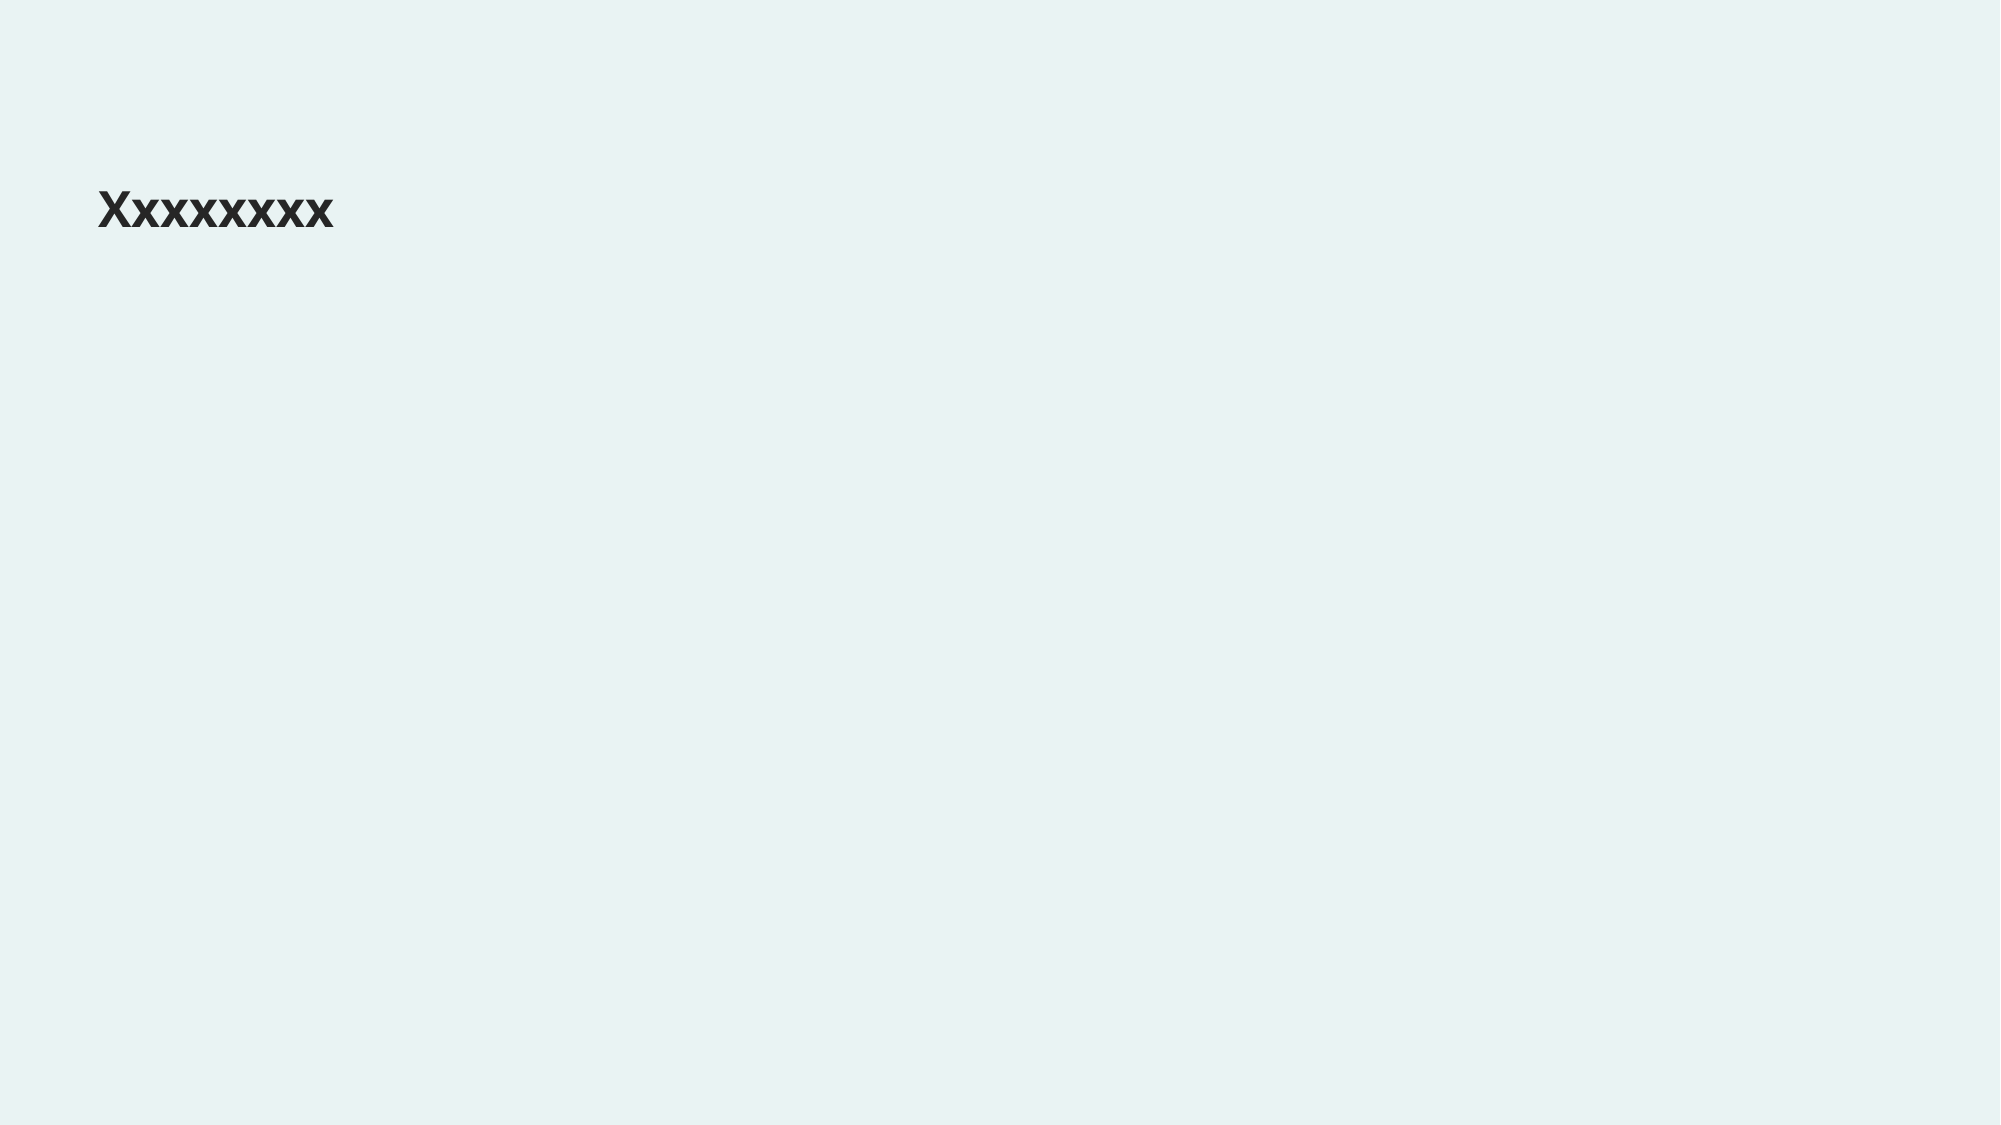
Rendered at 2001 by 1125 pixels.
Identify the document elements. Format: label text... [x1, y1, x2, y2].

list Xxxxxxxx [83, 109, 968, 245]
